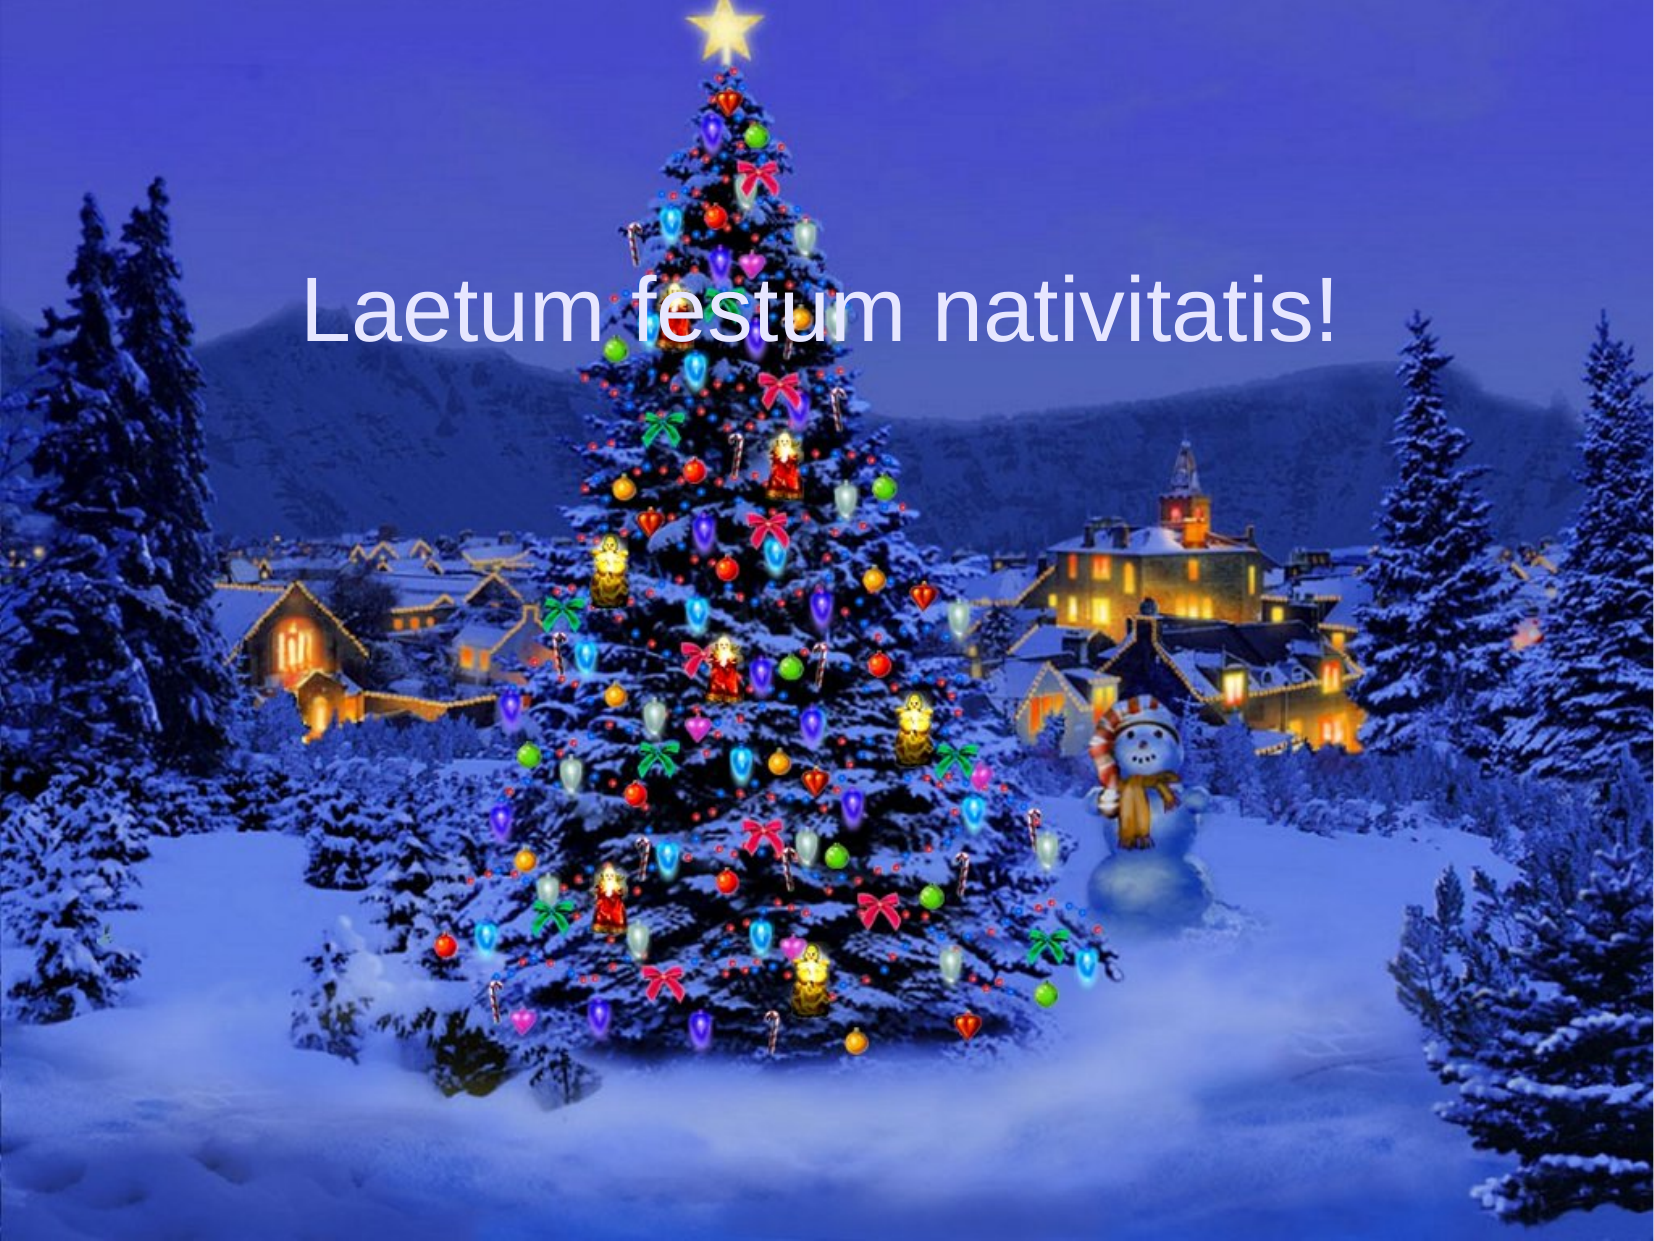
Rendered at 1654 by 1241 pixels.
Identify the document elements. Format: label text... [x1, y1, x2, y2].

title Laetum festum nativitatis! [76, 206, 1565, 414]
picture [0, 0, 1654, 1241]
